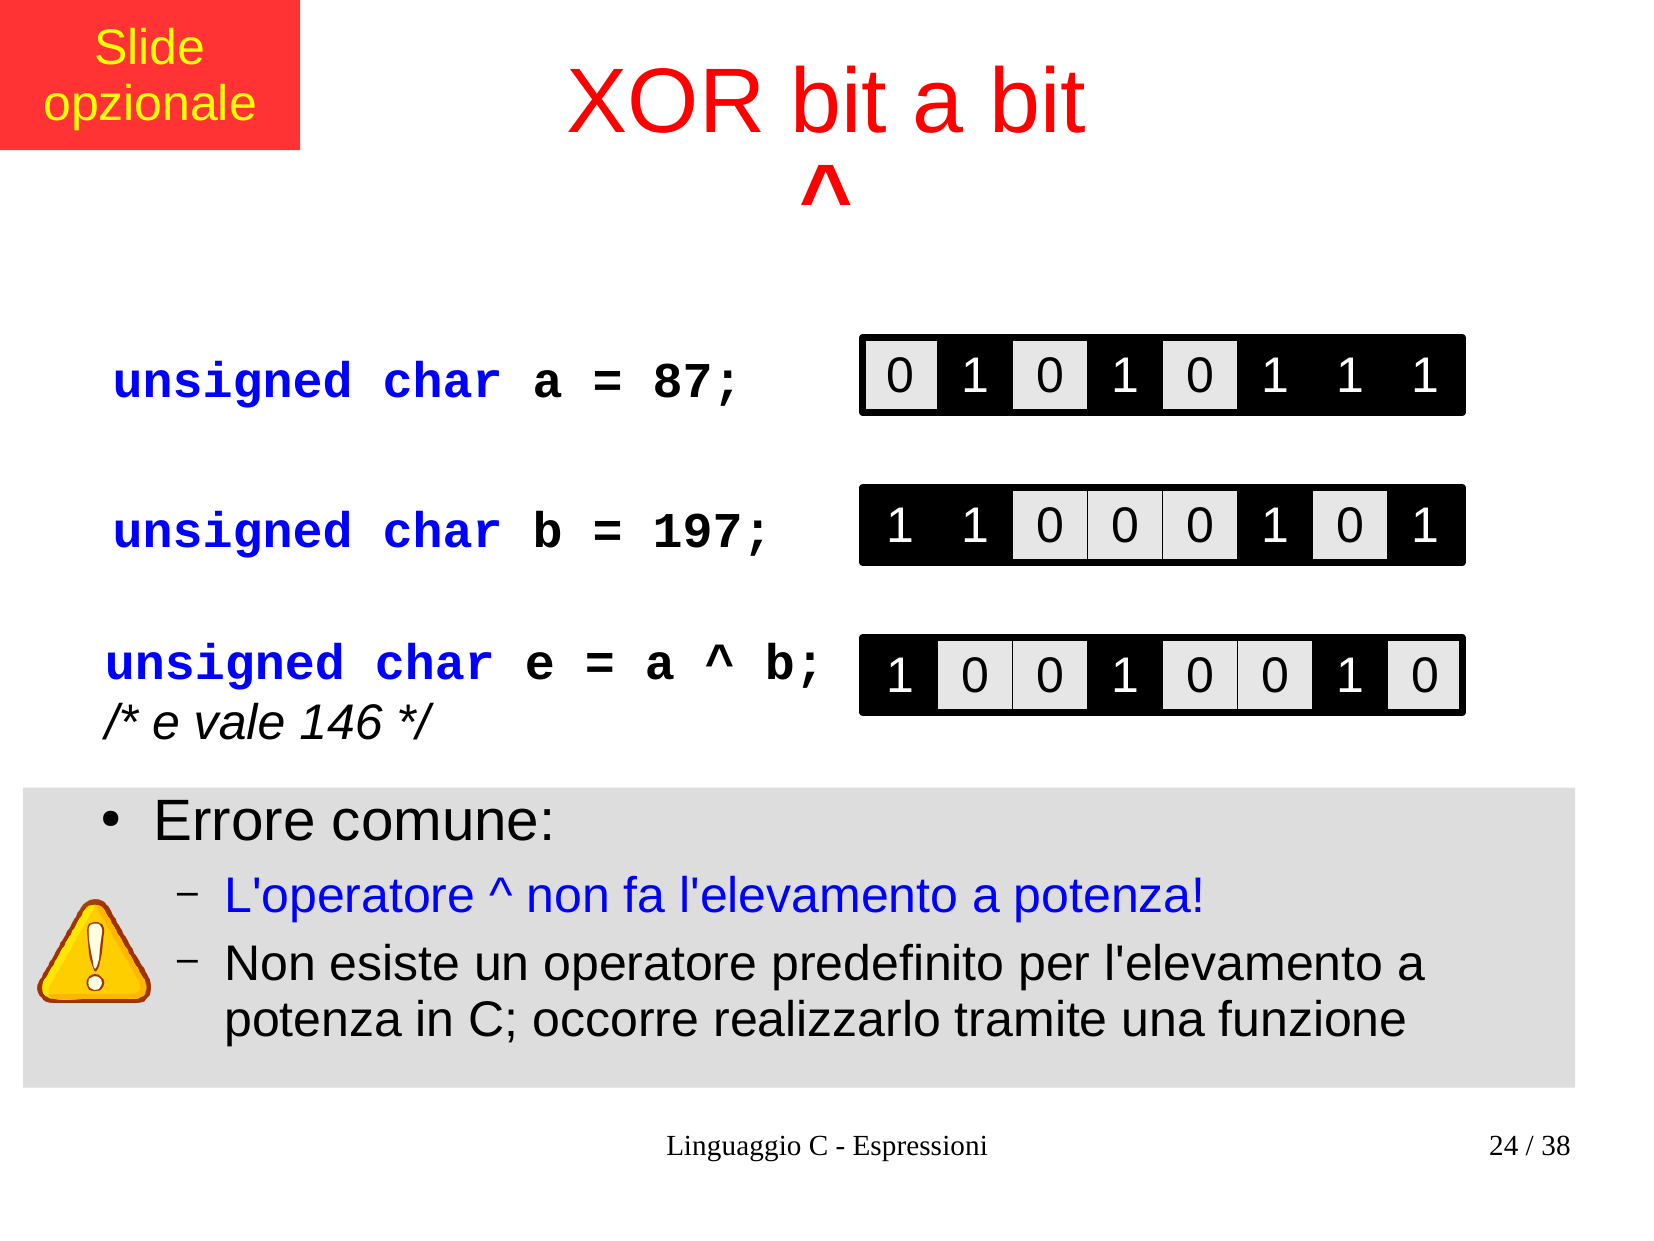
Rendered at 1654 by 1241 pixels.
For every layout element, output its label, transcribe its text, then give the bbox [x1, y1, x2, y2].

text_box 1 [1087, 341, 1163, 409]
text_box 0 [866, 341, 937, 409]
text_box unsigned char e = a ^ b; /* e vale 146 */ [104, 637, 826, 751]
text_box 1 [1387, 491, 1459, 559]
text_box 0 [1162, 491, 1237, 559]
text_box 0 [1163, 641, 1237, 709]
text_box 0 [1013, 491, 1087, 559]
text_box 1 [866, 491, 938, 559]
text_box 1 [1387, 341, 1459, 409]
text_box 1 [937, 341, 1012, 409]
text_box [1571, 787, 1576, 1088]
text_box 1 [1312, 641, 1388, 709]
picture [37, 899, 151, 1003]
text_box unsigned char b = 197; [112, 505, 773, 563]
text_box 0 [938, 641, 1012, 709]
text_box 0 [1313, 491, 1387, 559]
text_box unsigned char a = 87; [112, 355, 743, 413]
text_box 1 [1087, 641, 1163, 709]
text_box 0 [1087, 491, 1162, 559]
text_box 1 [1237, 491, 1313, 559]
text_box 1 [1312, 341, 1387, 409]
text_box [23, 787, 82, 1088]
text_box 0 [1012, 641, 1087, 709]
list Errore comune: L'operatore ^ non fa l'elevamento a potenza! Non esiste un operatore predefinito per l'elevamento a potenza in C; occorre realizzarlo tramite una funzione [82, 787, 1571, 1088]
title XOR bit a bit ^ [82, 49, 1571, 257]
text_box 0 [1237, 641, 1312, 709]
text_box 0 [1163, 341, 1237, 409]
text_box Slide opzionale [0, 0, 301, 151]
text_box 1 [1237, 341, 1312, 409]
text_box 1 [866, 641, 938, 709]
text_box 0 [1012, 341, 1087, 409]
text_box 0 [1388, 641, 1459, 709]
text_box 1 [938, 491, 1013, 559]
